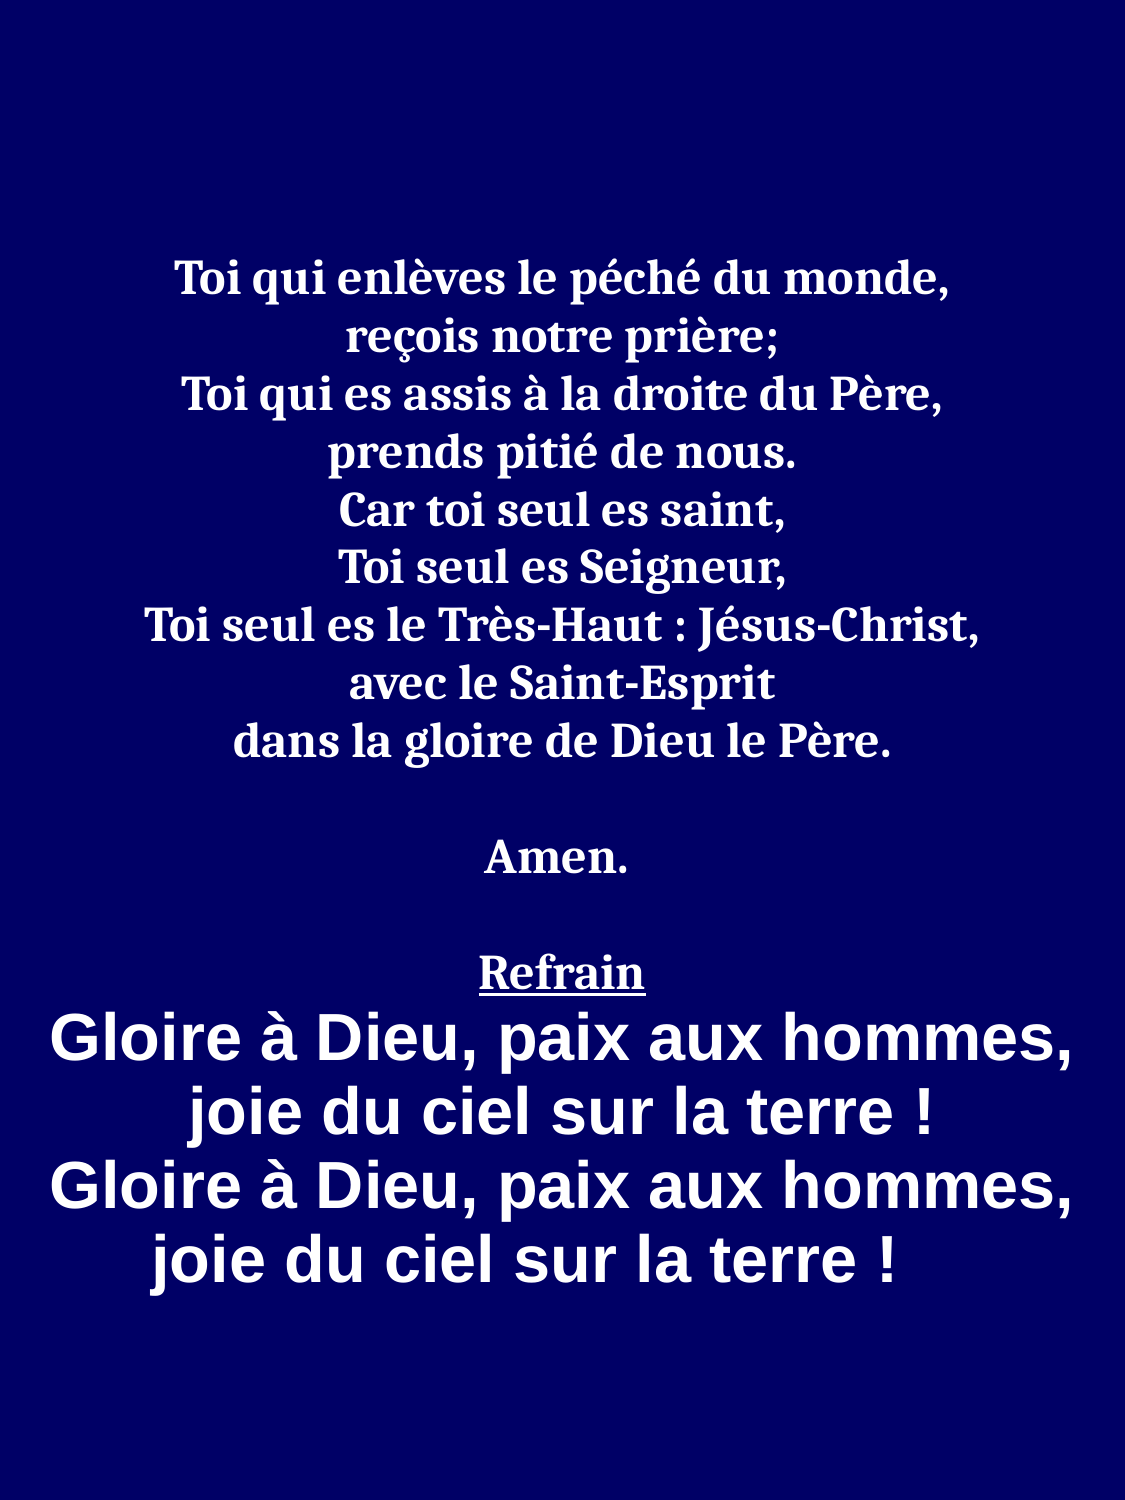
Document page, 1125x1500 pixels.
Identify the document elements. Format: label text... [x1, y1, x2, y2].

text_box Toi qui enlèves le péché du monde, reçois notre prière; Toi qui es assis à la droite du Père, prends pitié de nous. Car toi seul es saint, Toi seul es Seigneur, Toi seul es le Très-Haut : Jésus-Christ, avec le Saint-Esprit dans la gloire de Dieu le Père. Amen. Refrain Gloire à Dieu, paix aux hommes, joie du ciel sur la terre ! Gloire à Dieu, paix aux hommes, joie du ciel sur la terre ! [0, 248, 1125, 1500]
